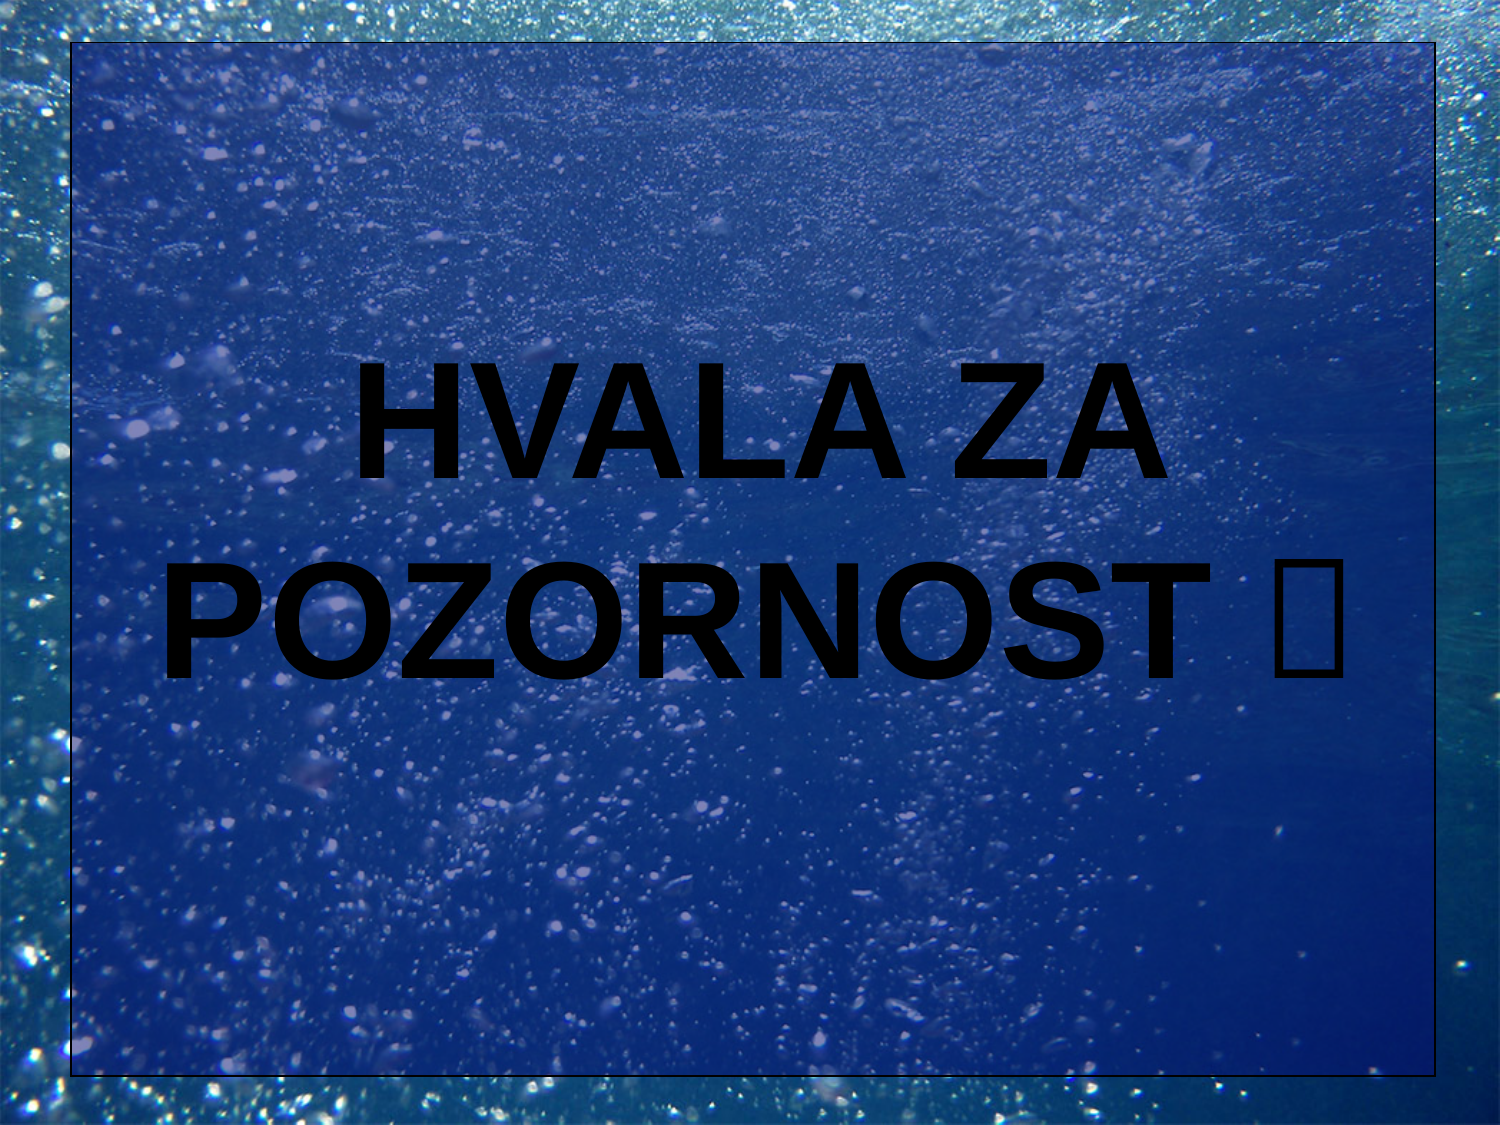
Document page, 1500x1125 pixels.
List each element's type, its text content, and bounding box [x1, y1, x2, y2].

picture [0, 0, 1500, 1125]
title HVALA ZA POZORNOST  [75, 48, 1442, 976]
